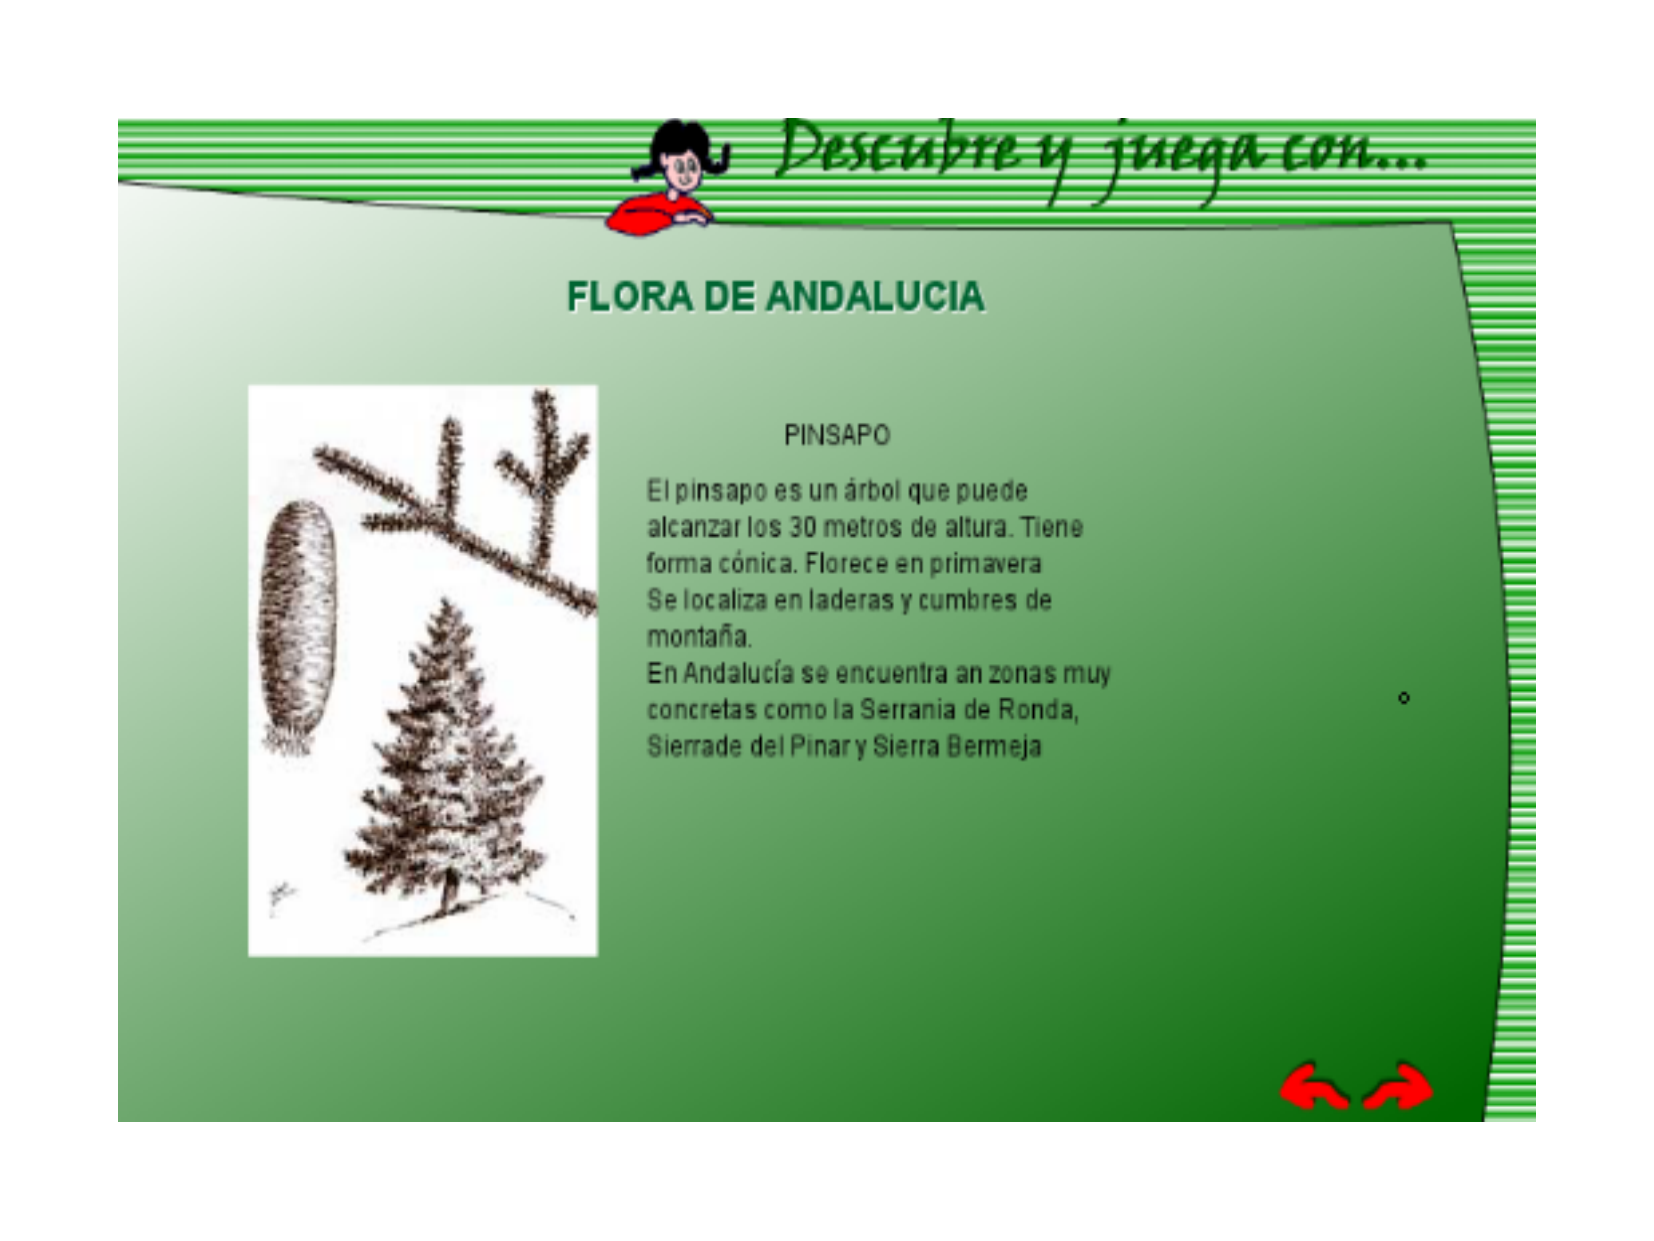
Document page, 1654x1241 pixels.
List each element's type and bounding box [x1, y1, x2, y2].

picture [118, 118, 1536, 1123]
